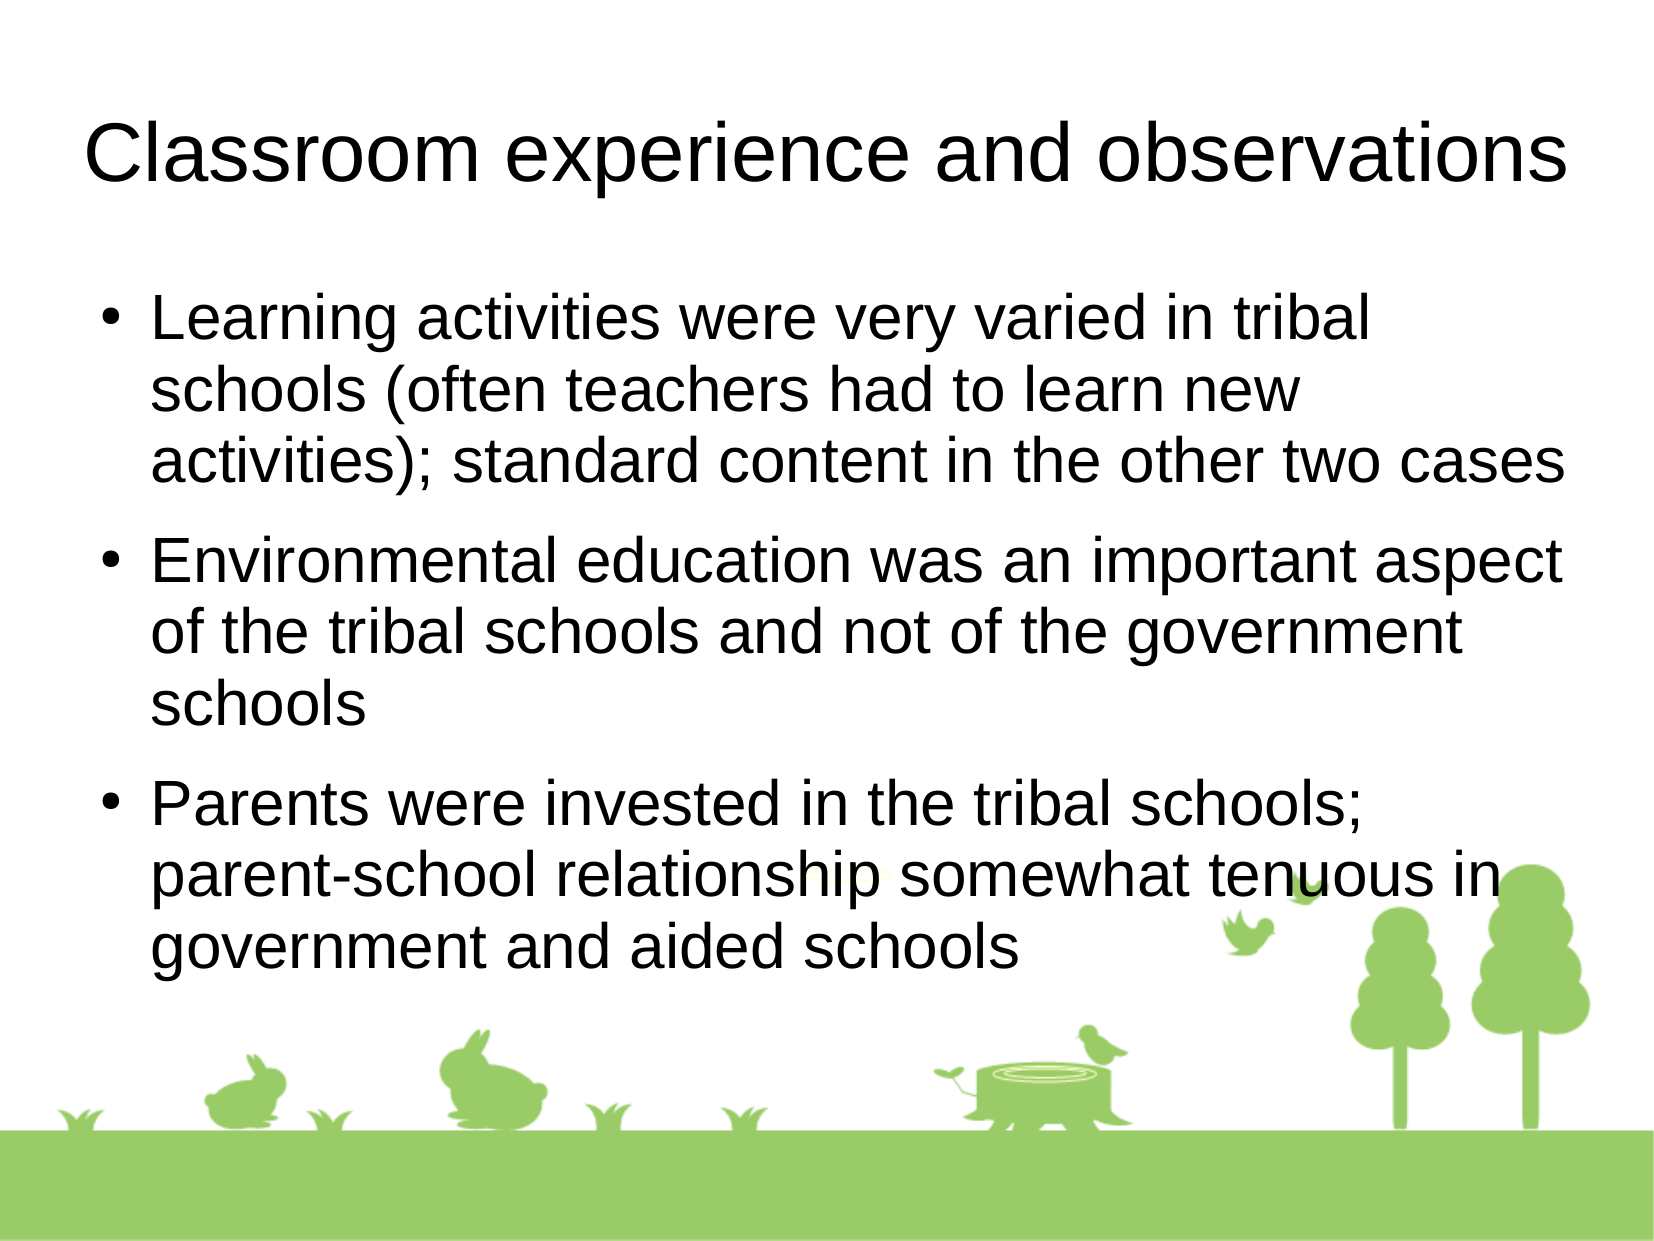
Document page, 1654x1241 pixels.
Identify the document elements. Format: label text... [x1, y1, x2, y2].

picture [0, 0, 1654, 1241]
title Classroom experience and observations [82, 49, 1571, 257]
list Learning activities were very varied in tribal schools (often teachers had to learn new activities); standard content in the other two cases Environmental education was an important aspect of the tribal schools and not of the government schools Parents were invested in the tribal schools; parent-school relationship somewhat tenuous in government and aided schools [82, 281, 1571, 1001]
